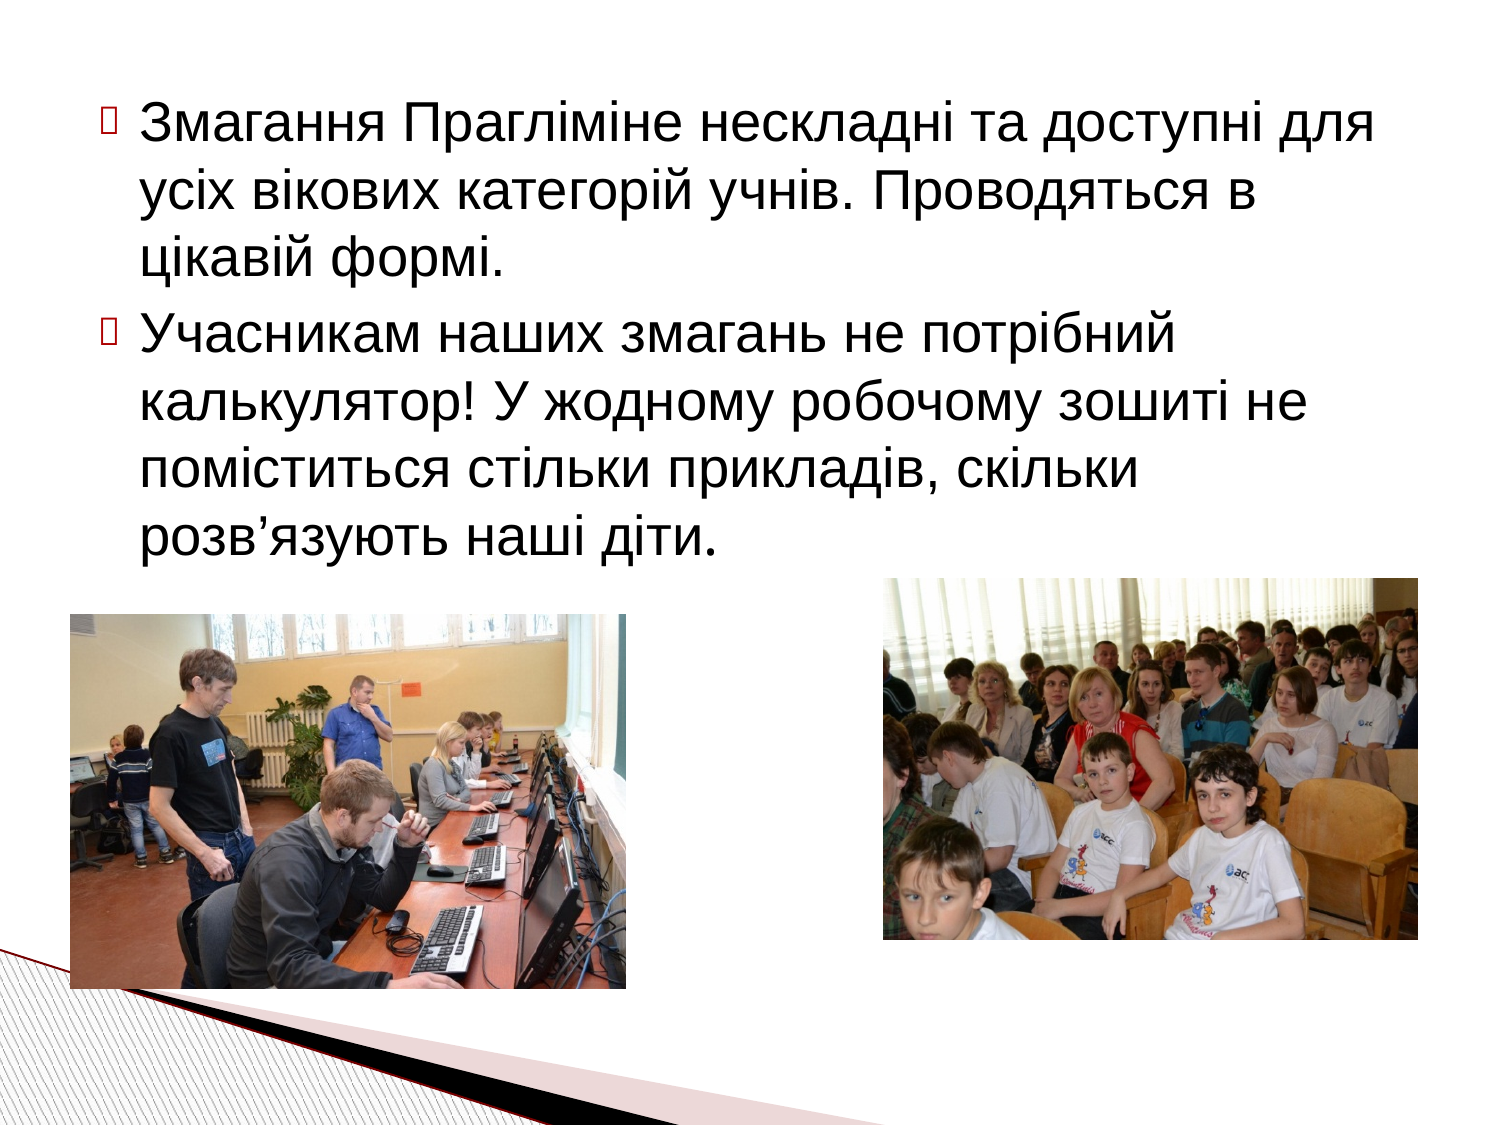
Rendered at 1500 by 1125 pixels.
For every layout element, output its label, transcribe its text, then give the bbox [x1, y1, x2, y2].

picture [0, 614, 626, 1125]
picture [883, 578, 1418, 940]
list Змагання Прагліміне нескладні та доступні для усіх вікових категорій учнів. Проводяться в цікавій формі. Учасникам наших змагань не потрібний калькулятор! У жодному робочому зошиті не поміститься стільки прикладів, скільки розв’язують наші діти. [64, 78, 1415, 528]
